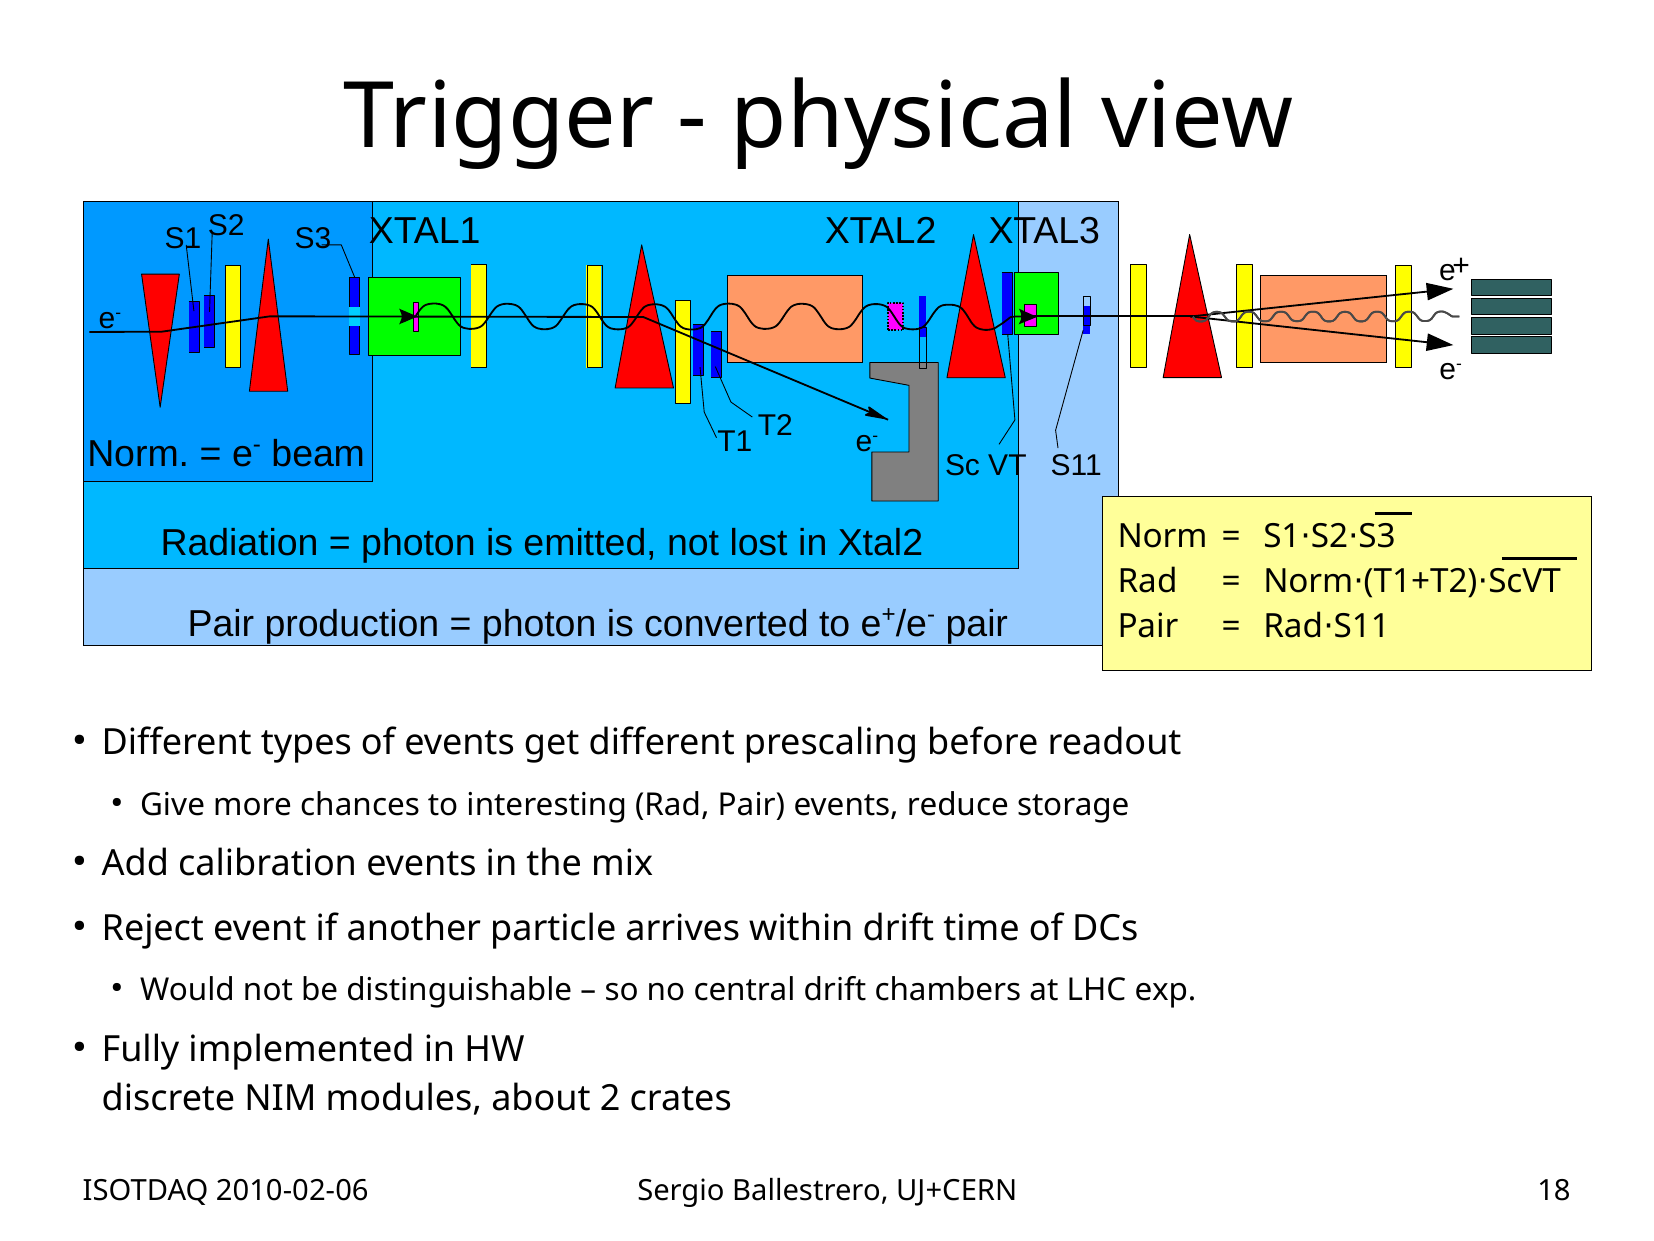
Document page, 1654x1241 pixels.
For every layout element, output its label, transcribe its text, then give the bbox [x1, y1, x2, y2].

text_box Sc VT [944, 448, 1027, 483]
text_box [1396, 295, 1411, 319]
text_box Norm. = e- beam [66, 421, 386, 485]
text_box [1472, 279, 1551, 295]
text_box + [1452, 248, 1470, 283]
text_box Norm = S1⋅S2⋅S3 Rad = Norm⋅(T1+T2)⋅ScVT Pair = Rad⋅S11 [1102, 496, 1592, 671]
text_box [1237, 323, 1252, 367]
text_box Radiation = photon is emitted, not lost in Xtal2 [145, 513, 1019, 572]
text_box S1 [164, 220, 202, 256]
text_box [1472, 337, 1551, 353]
text_box T1 [717, 424, 753, 459]
title Trigger - physical view [75, 37, 1564, 188]
text_box e- [1439, 352, 1462, 389]
text_box [1396, 266, 1411, 293]
text_box S11 [1050, 448, 1103, 483]
text_box e- [855, 424, 879, 460]
text_box XTAL1 [354, 201, 496, 261]
text_box T2 [757, 407, 794, 443]
text_box [1260, 275, 1387, 308]
text_box [1131, 265, 1146, 315]
text_box [1396, 313, 1411, 339]
text_box S2 [207, 208, 246, 244]
text_box [1131, 317, 1146, 367]
text_box [1084, 317, 1090, 325]
text_box [1260, 326, 1387, 363]
text_box [1472, 299, 1551, 314]
text_box [1396, 340, 1411, 367]
text_box [1163, 317, 1222, 378]
text_box XTAL3 [973, 201, 1115, 261]
text_box [1260, 297, 1387, 320]
text_box S3 [294, 220, 332, 256]
text_box [1174, 234, 1208, 315]
text_box [1237, 265, 1252, 310]
text_box [1084, 297, 1090, 315]
text_box e [1439, 253, 1457, 288]
text_box XTAL2 [809, 201, 952, 261]
text_box e- [98, 301, 122, 337]
list Different types of events get different prescaling before readout Give more chances to interesting (Rad, Pair) events, reduce storage Add calibration events in the mix Reject event if another particle arrives within drift time of DCs Would not be distinguishable – so no central drift chambers at LHC exp. Fully implemented in HW discrete NIM modules, about 2 crates [63, 716, 1226, 1129]
text_box Pair production = photon is converted to e+/e- pair [172, 591, 1102, 654]
text_box [83, 201, 1119, 646]
text_box [1472, 318, 1551, 334]
text_box [1241, 313, 1252, 322]
text_box [1268, 313, 1387, 336]
